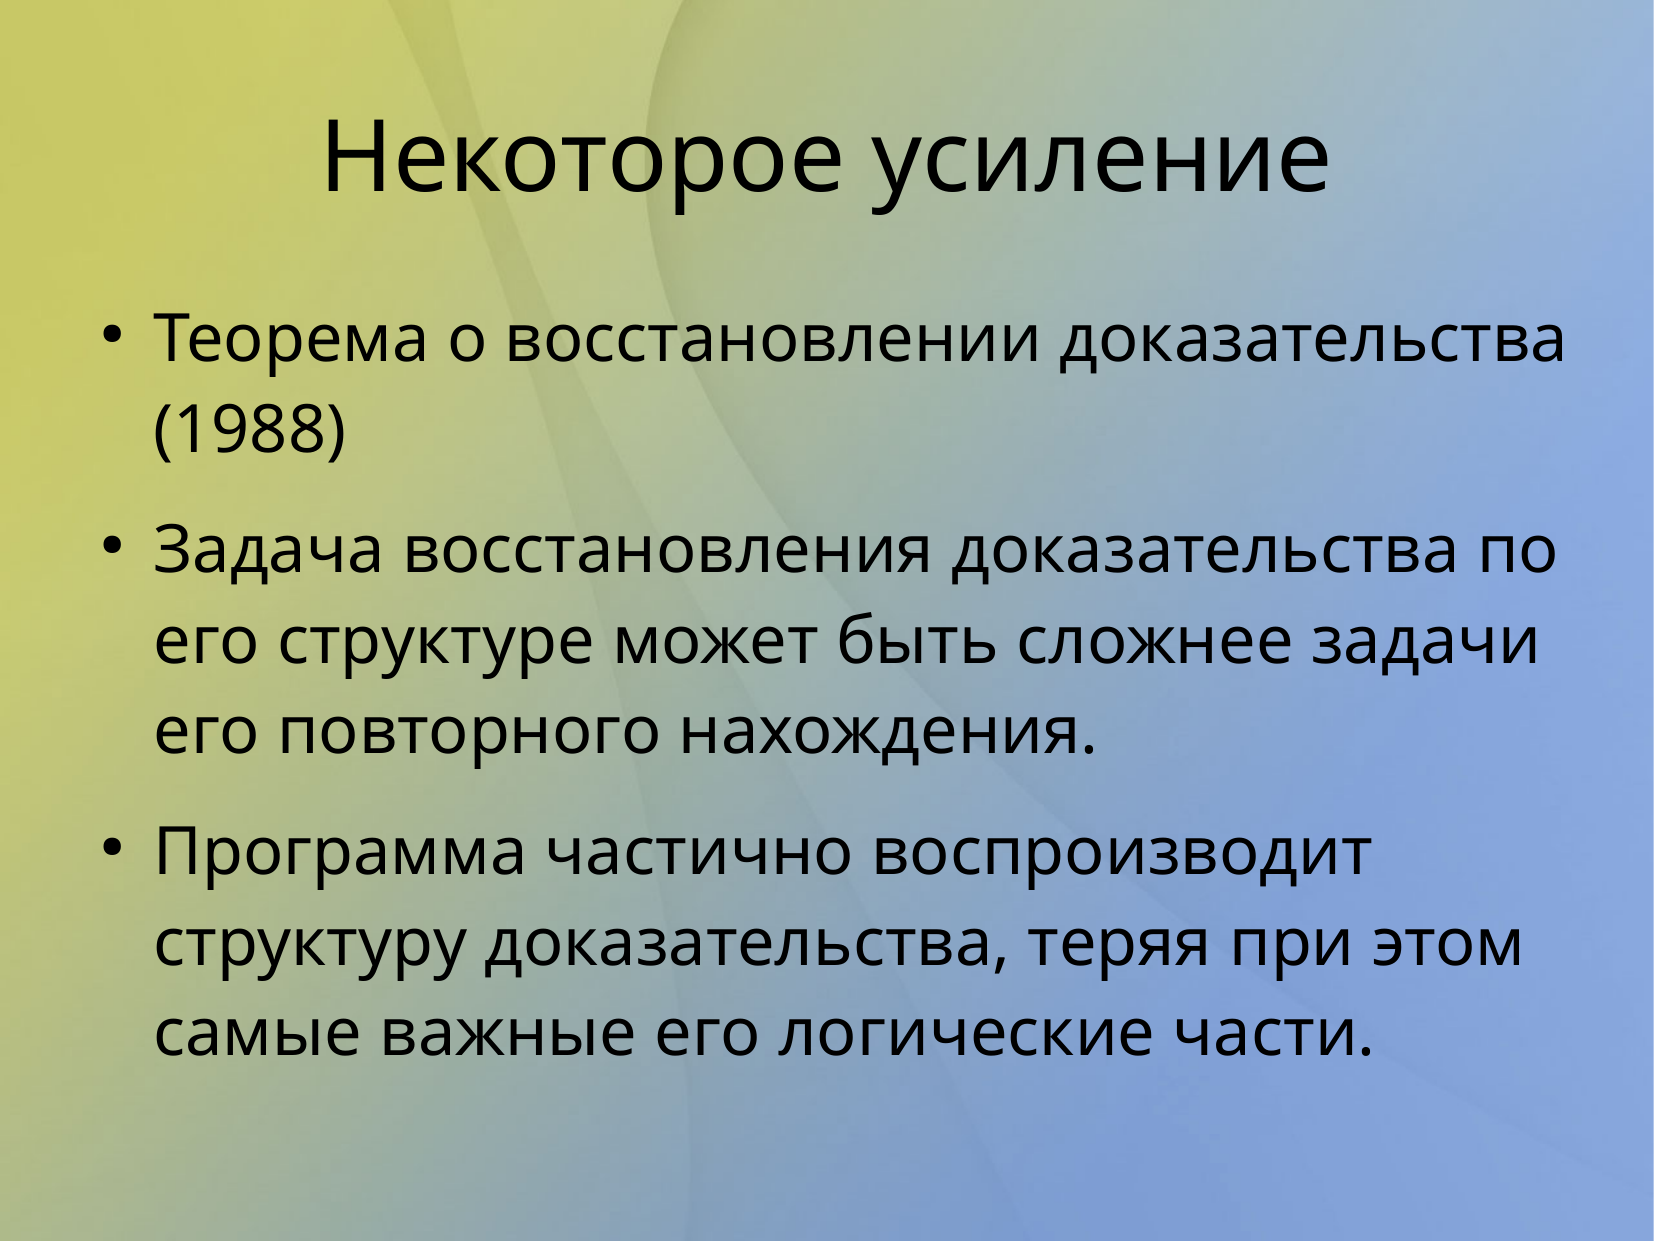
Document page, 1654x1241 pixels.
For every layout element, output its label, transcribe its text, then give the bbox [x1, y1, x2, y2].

title Некоторое усиление [82, 56, 1571, 250]
list Теорема о восстановлении доказательства (1988) Задача восстановления доказательства по его структуре может быть сложнее задачи его повторного нахождения. Программа частично воспроизводит структуру доказательства, теряя при этом самые важные его логические части. [82, 290, 1571, 1094]
picture [0, 0, 1654, 1241]
